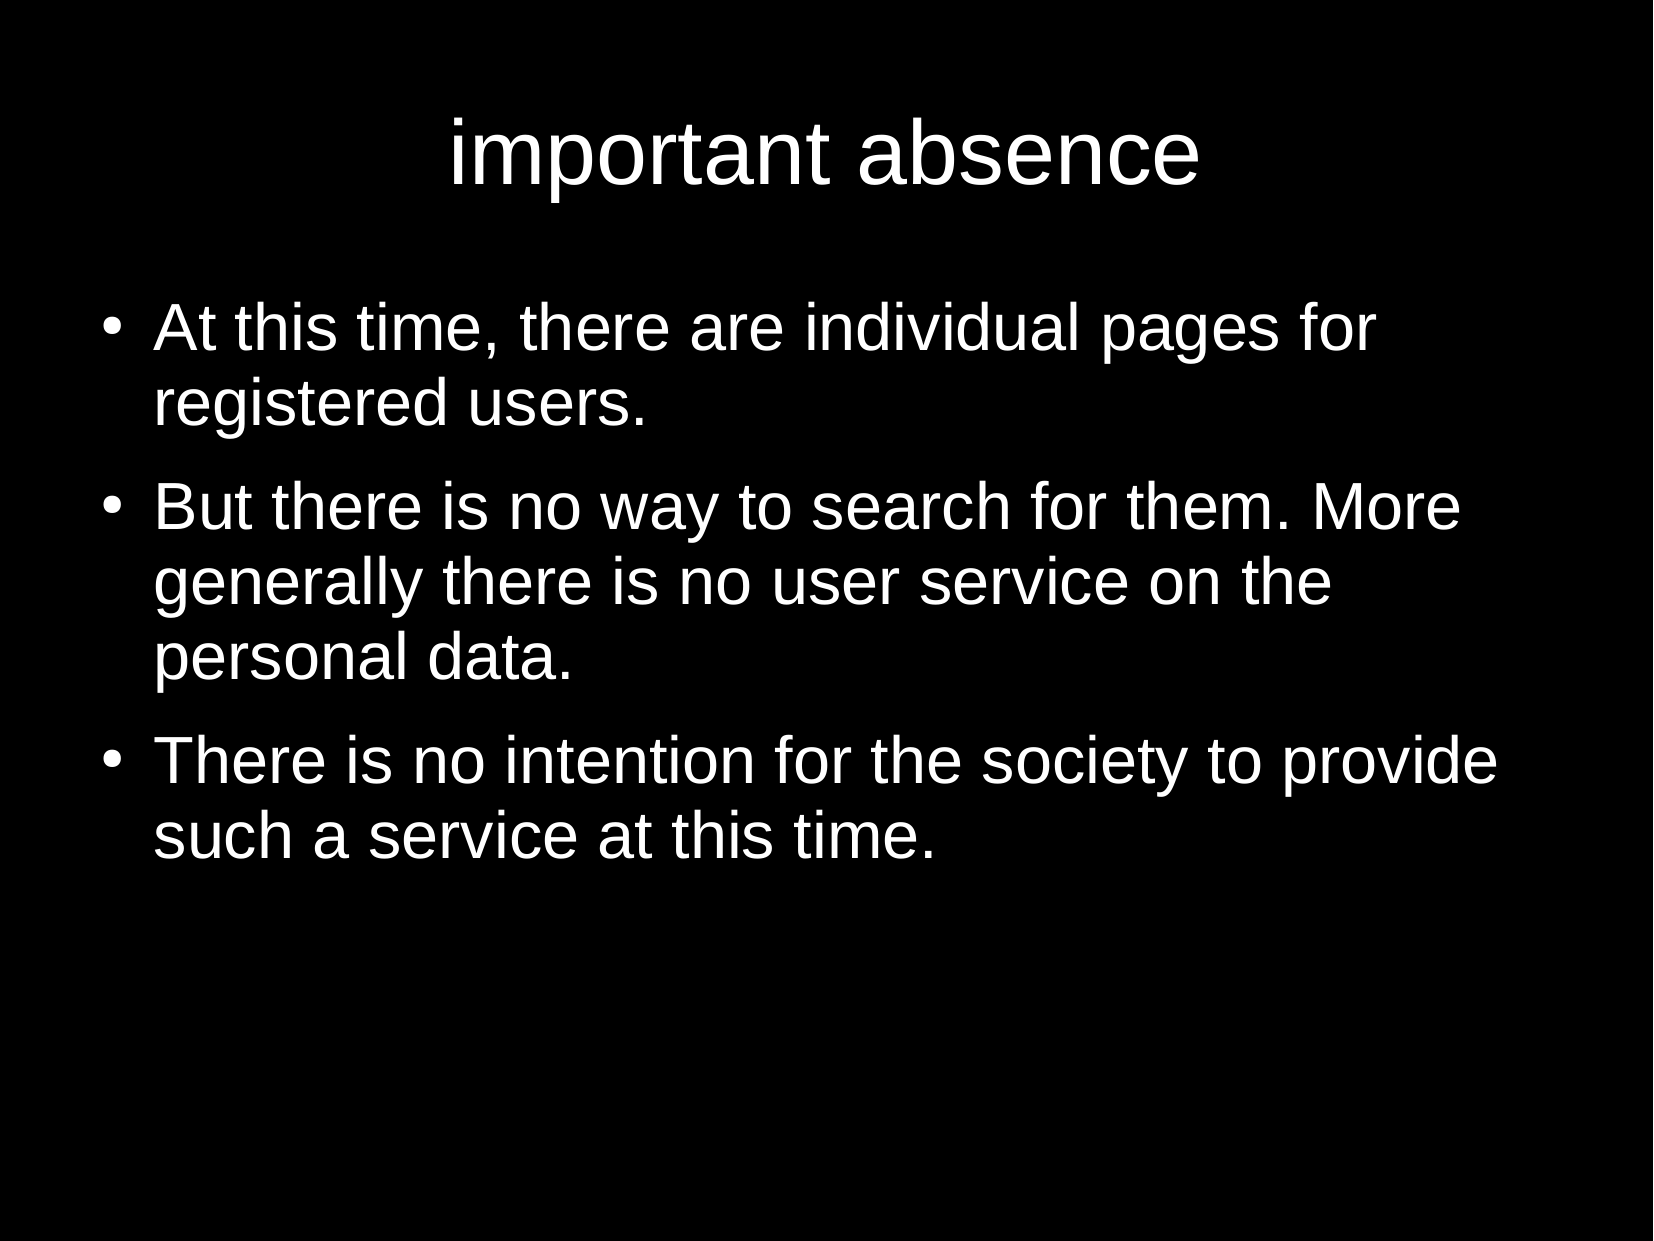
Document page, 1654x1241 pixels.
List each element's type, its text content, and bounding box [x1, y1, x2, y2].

list At this time, there are individual pages for registered users. But there is no way to search for them. More generally there is no user service on the personal data. There is no intention for the society to provide such a service at this time. [82, 290, 1571, 1109]
title important absence [82, 56, 1571, 250]
